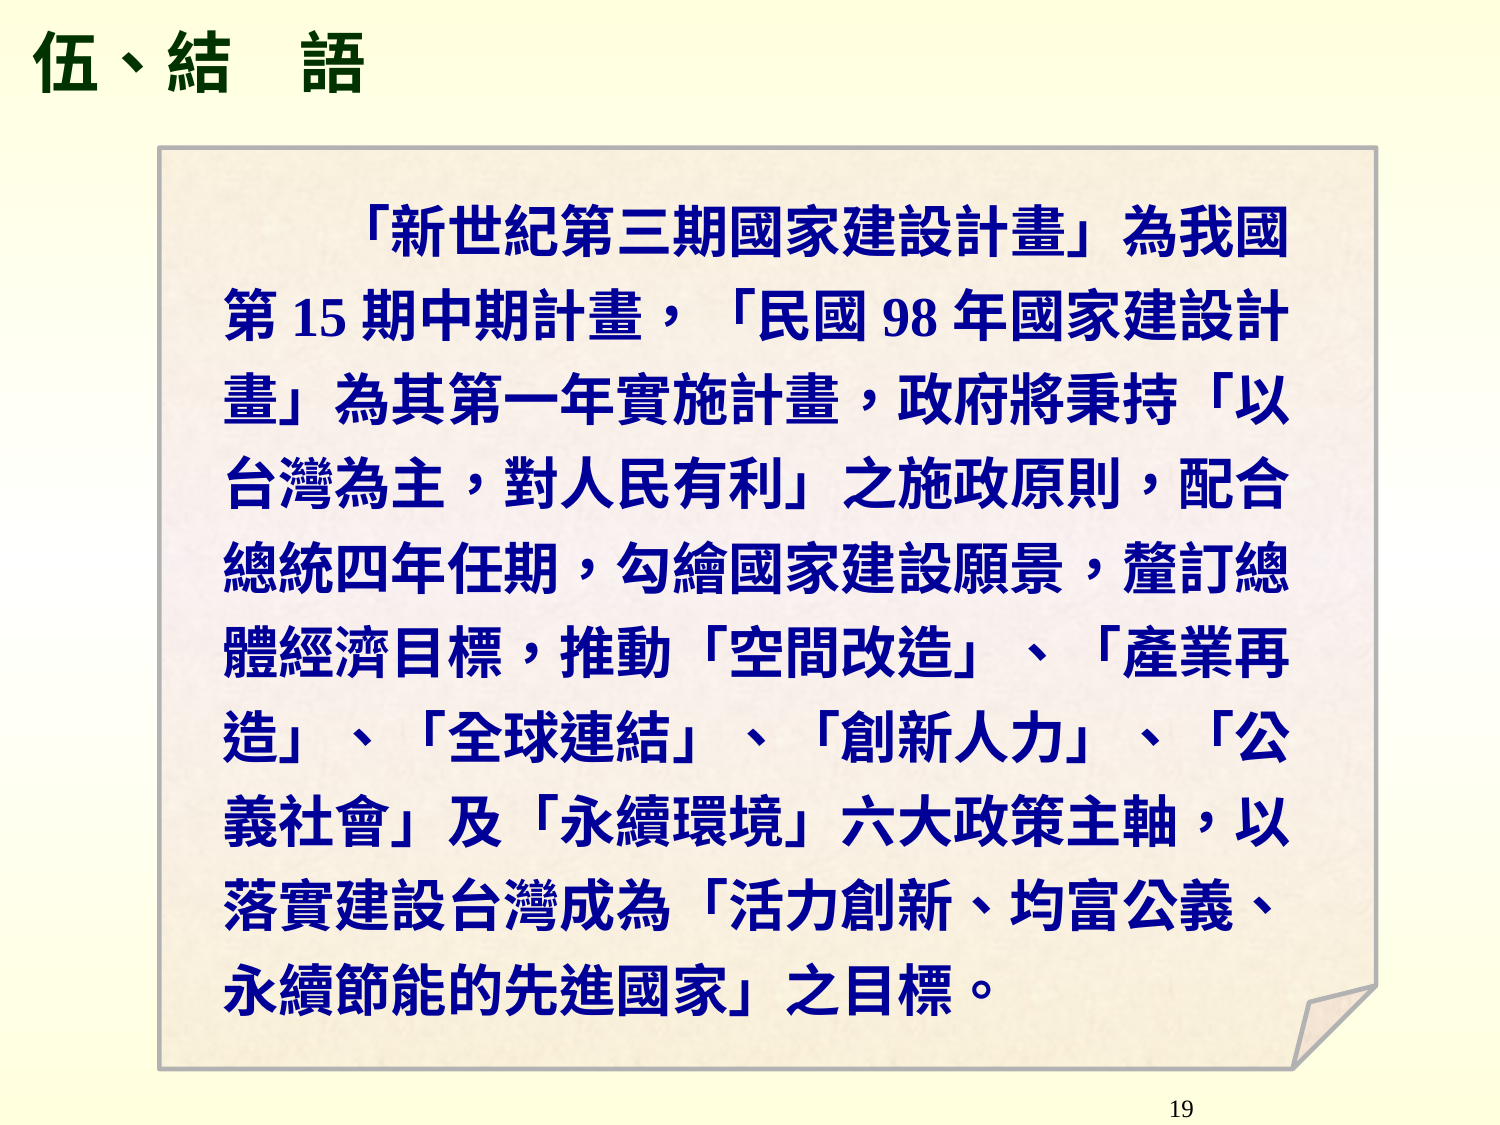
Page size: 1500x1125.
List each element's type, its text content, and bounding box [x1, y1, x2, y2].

text_box 「新世紀第三期國家建設計畫」為我國第15期中期計畫，「民國98年國家建設計畫」為其第一年實施計畫，政府將秉持「以台灣為主，對人民有利」之施政原則，配合總統四年任期，勾繪國家建設願景，釐訂總體經濟目標，推動「空間改造」、「產業再造」、「全球連結」、「創新人力」、「公義社會」及「永續環境」六大政策主軸，以落實建設台灣成為「活力創新、均富公義、永續節能的先進國家」之目標。 [207, 171, 1306, 1030]
text_box 伍、結 語 [17, 22, 1500, 110]
text_box [159, 147, 1500, 1125]
